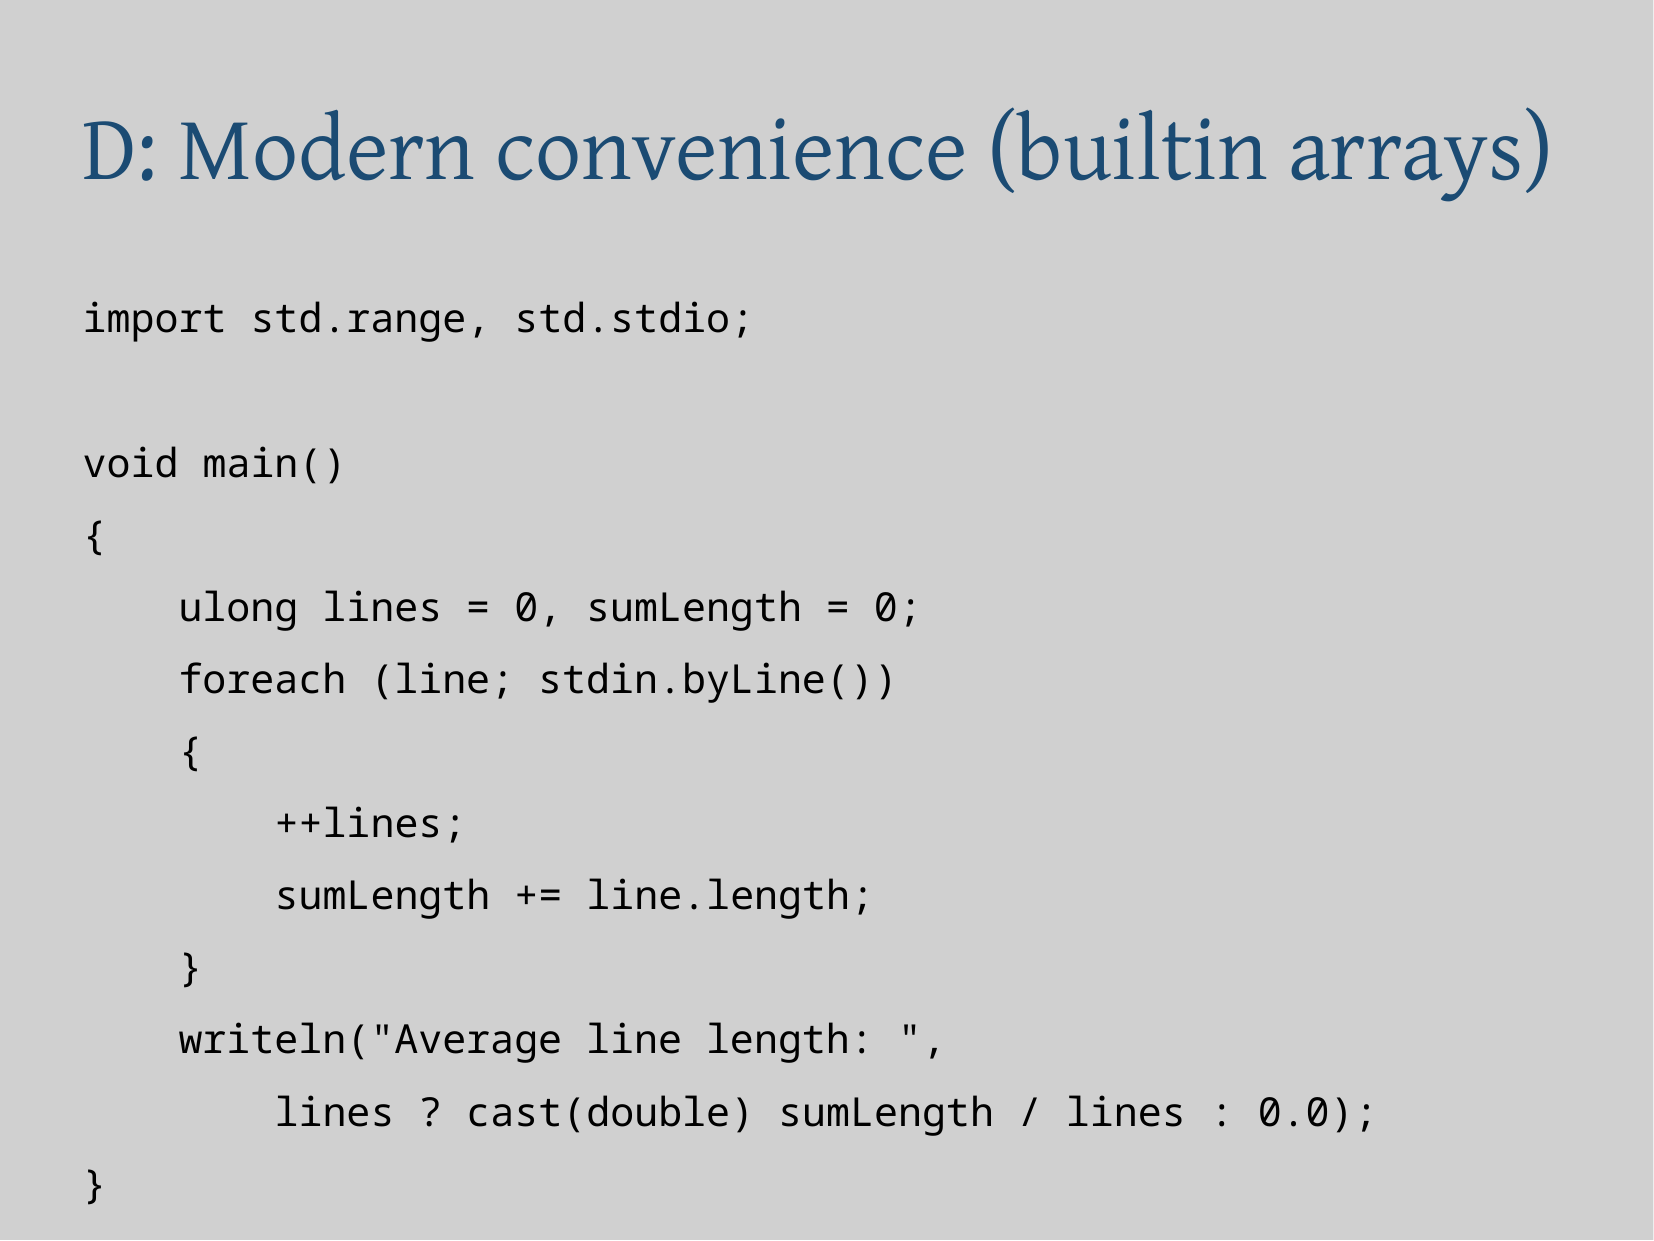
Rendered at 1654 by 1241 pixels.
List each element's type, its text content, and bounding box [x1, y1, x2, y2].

list import std.range, std.stdio; void main() { ulong lines = 0, sumLength = 0; foreach (line; stdin.byLine()) { ++lines; sumLength += line.length; } writeln("Average line length: ", lines ? cast(double) sumLength / lines : 0.0); } [82, 290, 1571, 1216]
title D: Modern convenience (builtin arrays) [82, 49, 1571, 257]
